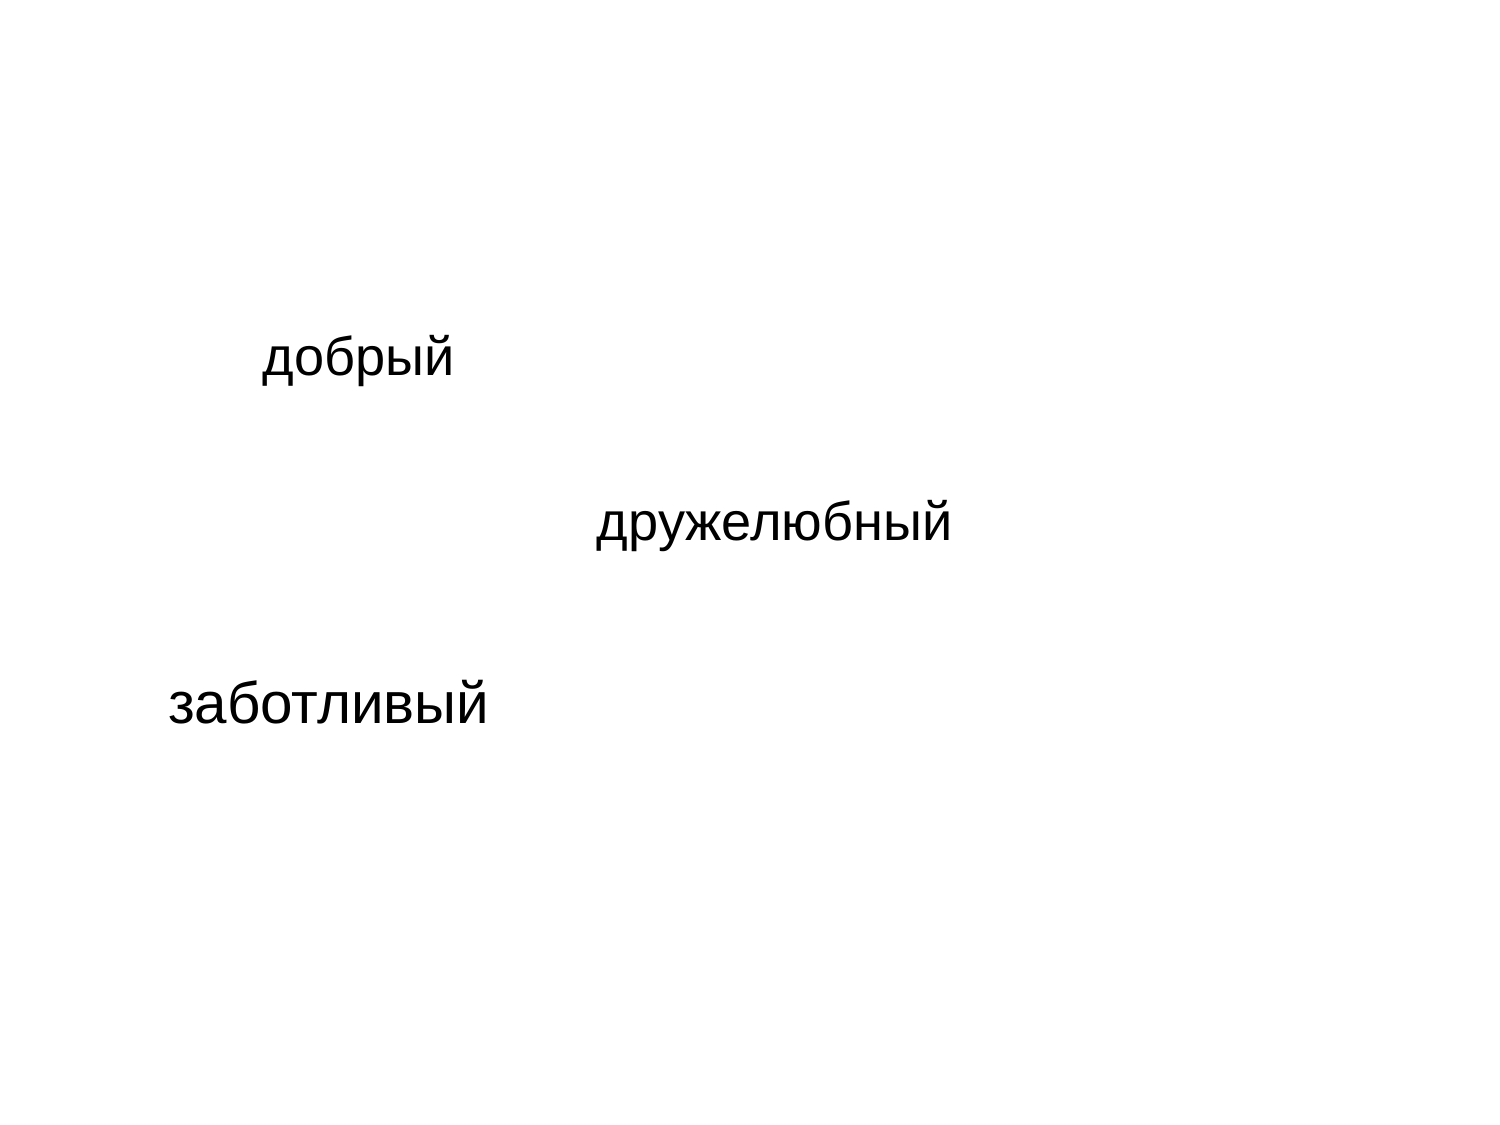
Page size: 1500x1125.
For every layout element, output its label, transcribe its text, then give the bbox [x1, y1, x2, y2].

text_box дружелюбный [582, 484, 969, 560]
text_box заботливый [153, 663, 505, 744]
text_box добрый [248, 318, 471, 395]
